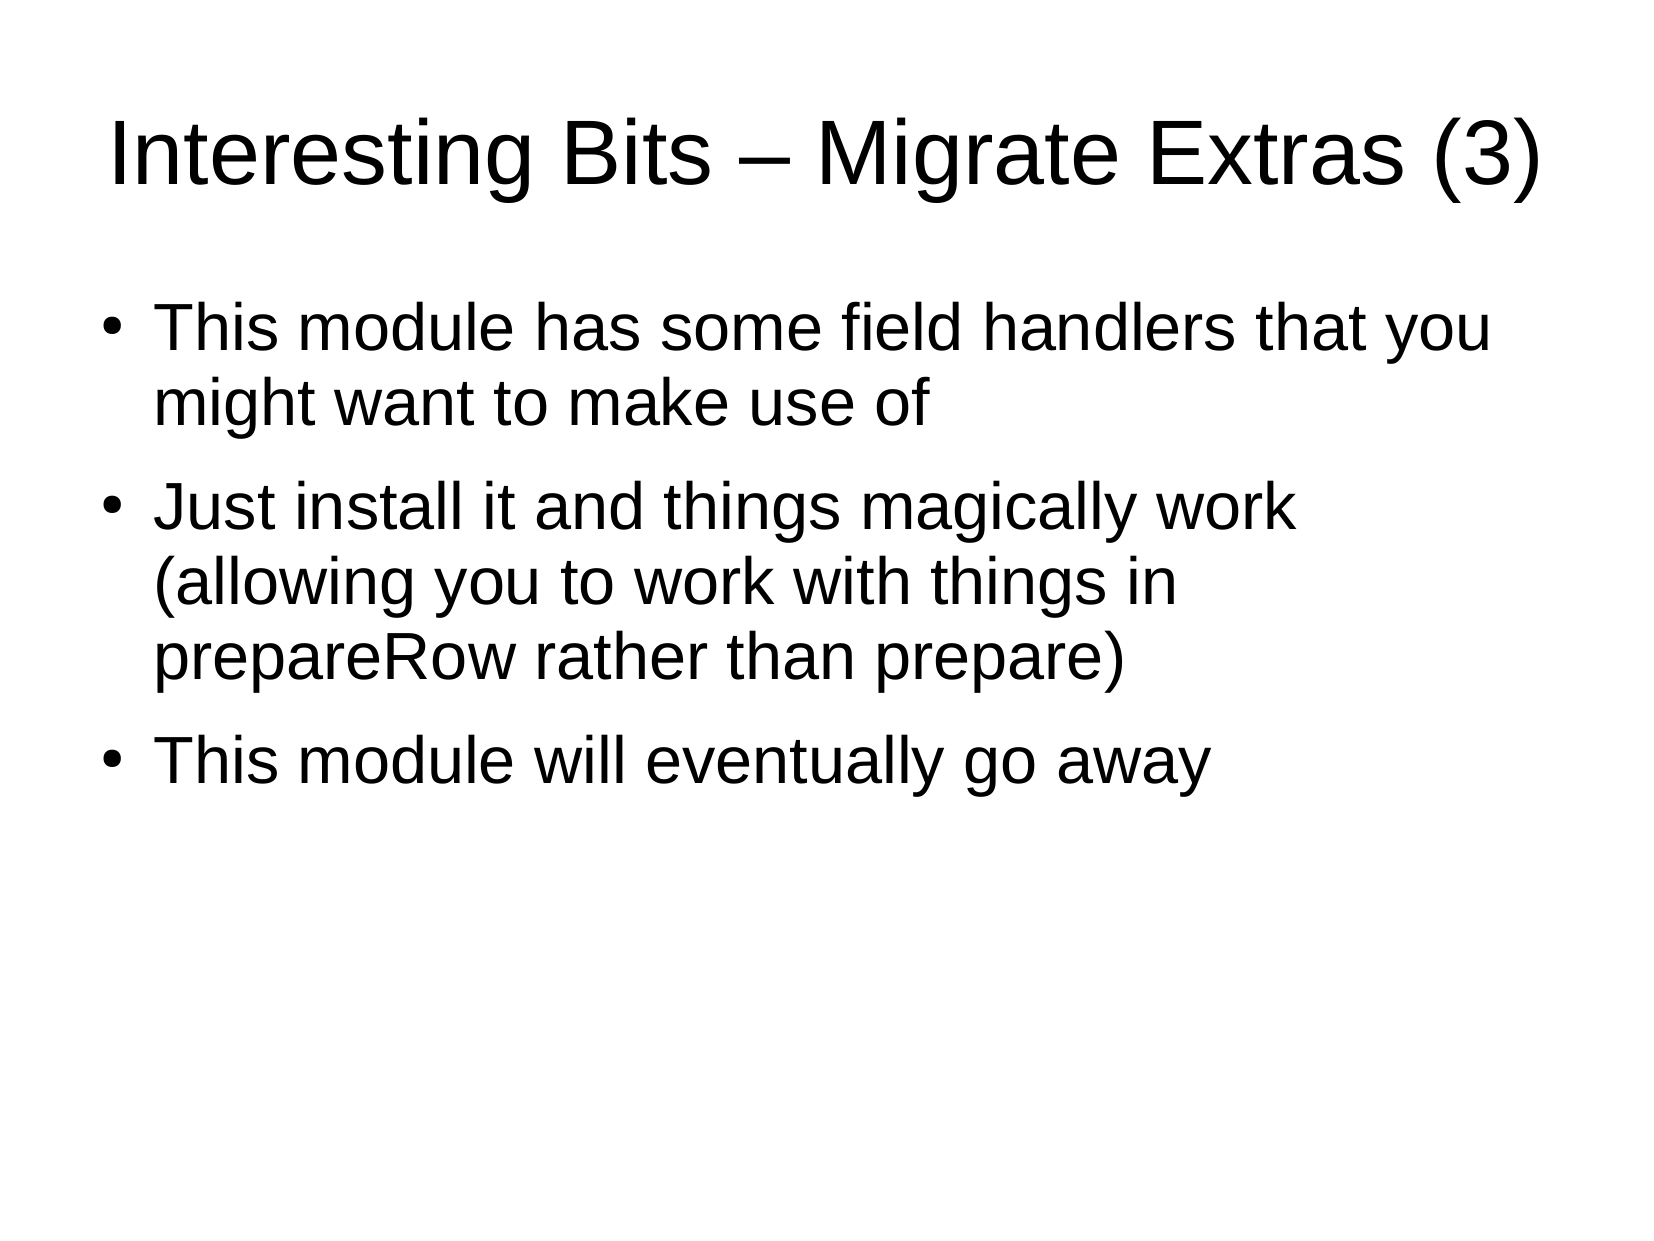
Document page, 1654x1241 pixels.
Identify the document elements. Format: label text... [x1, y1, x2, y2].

list This module has some field handlers that you might want to make use of Just install it and things magically work (allowing you to work with things in prepareRow rather than prepare) This module will eventually go away [82, 290, 1538, 1010]
title Interesting Bits – Migrate Extras (3) [82, 49, 1571, 257]
